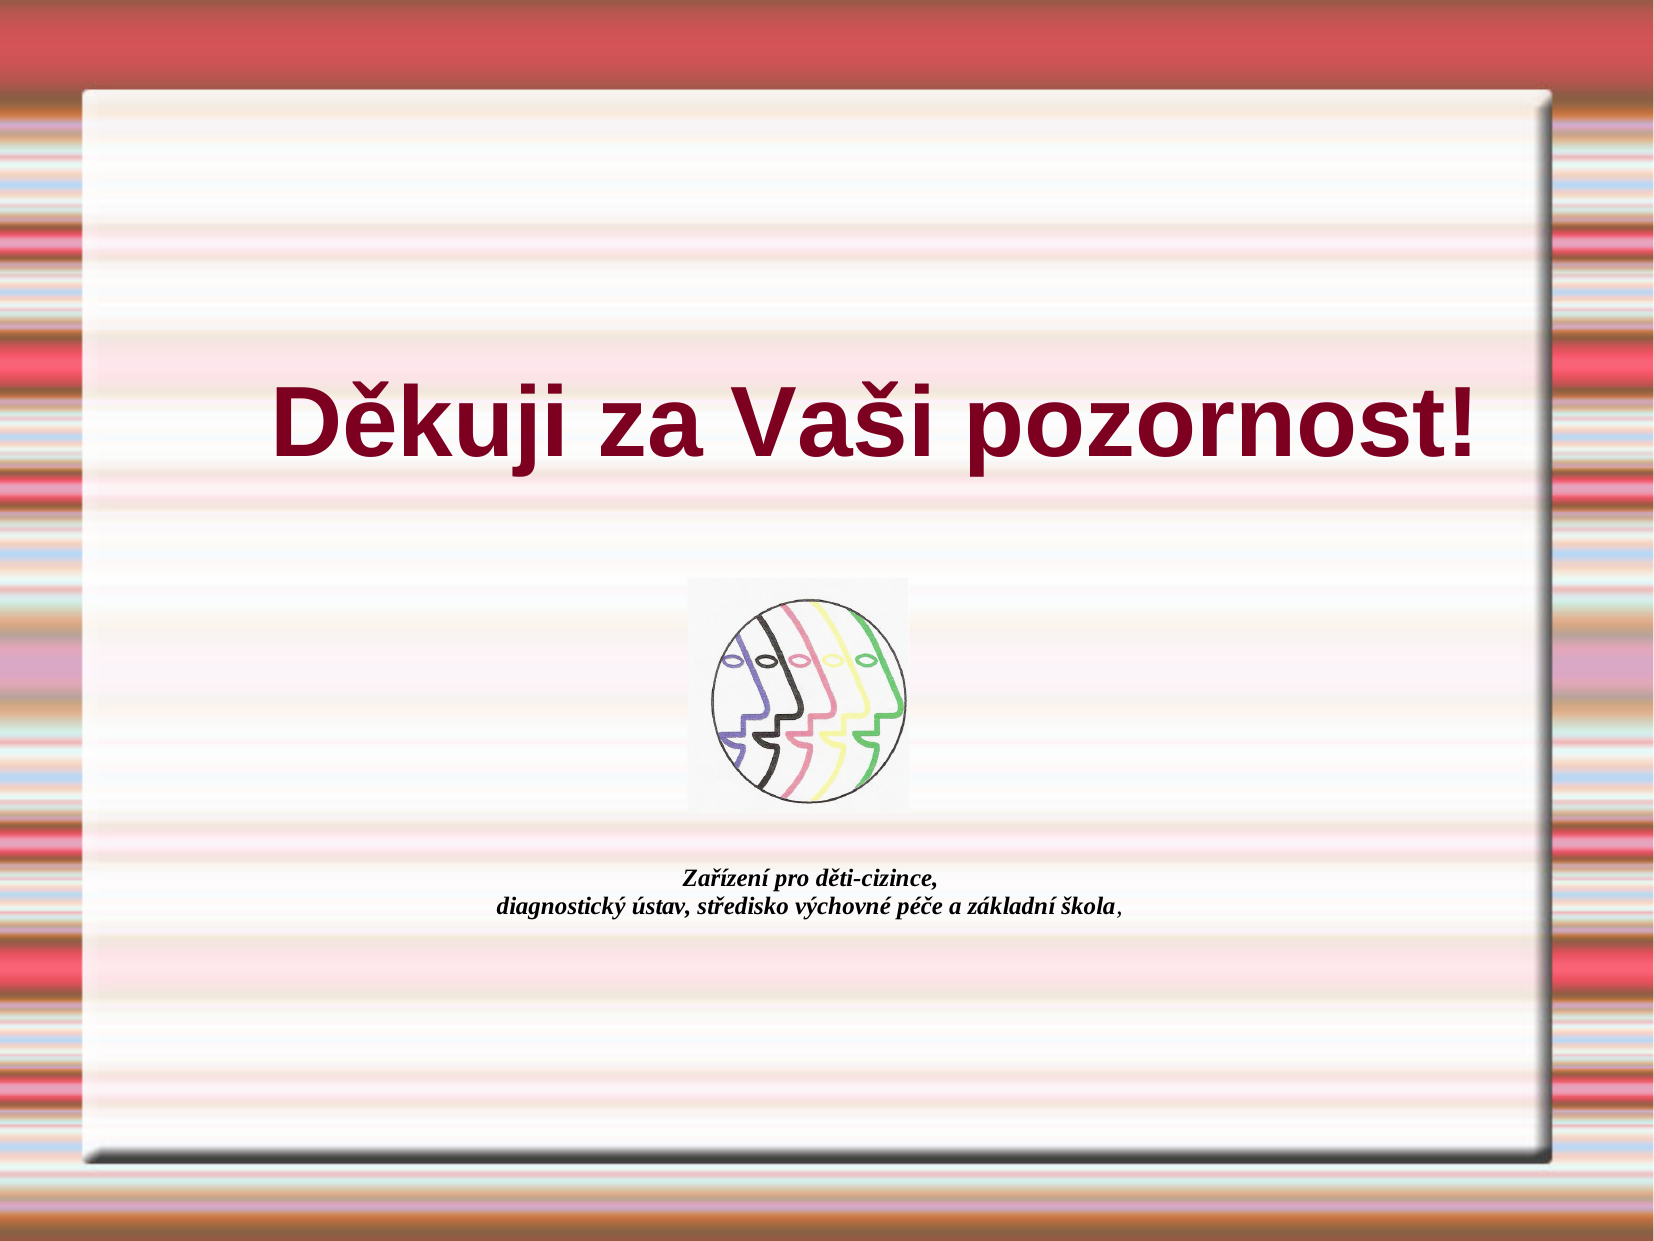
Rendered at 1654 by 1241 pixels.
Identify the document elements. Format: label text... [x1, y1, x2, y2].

list Děkuji za Vaši pozornost! [141, 366, 1523, 1148]
chart [189, 744, 1193, 922]
picture [0, 0, 1654, 1241]
